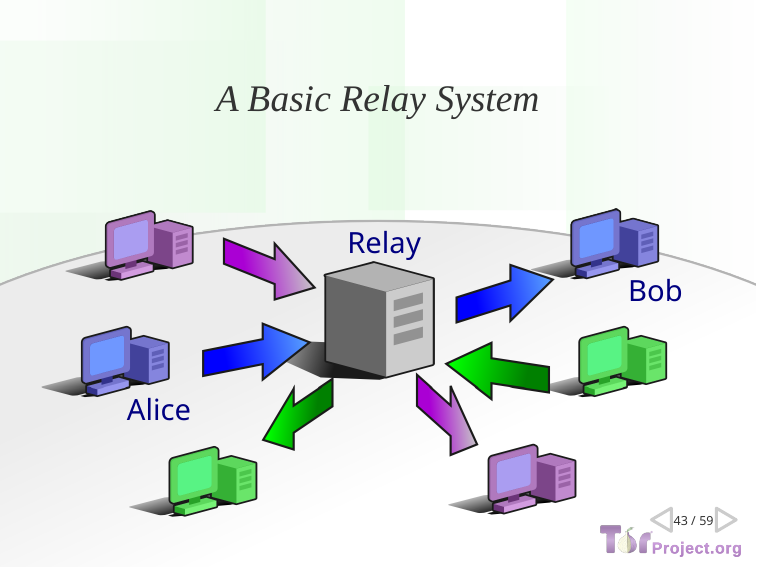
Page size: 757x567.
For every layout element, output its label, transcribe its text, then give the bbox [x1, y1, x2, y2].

text_box [716, 508, 737, 532]
text_box [651, 508, 672, 532]
picture [0, 0, 757, 567]
text_box Relay [300, 215, 469, 269]
text_box Alice [102, 382, 216, 435]
text_box Bob [599, 262, 712, 316]
text_box <number> / 59 [618, 504, 756, 555]
text_box A Basic Relay System [0, 70, 756, 127]
